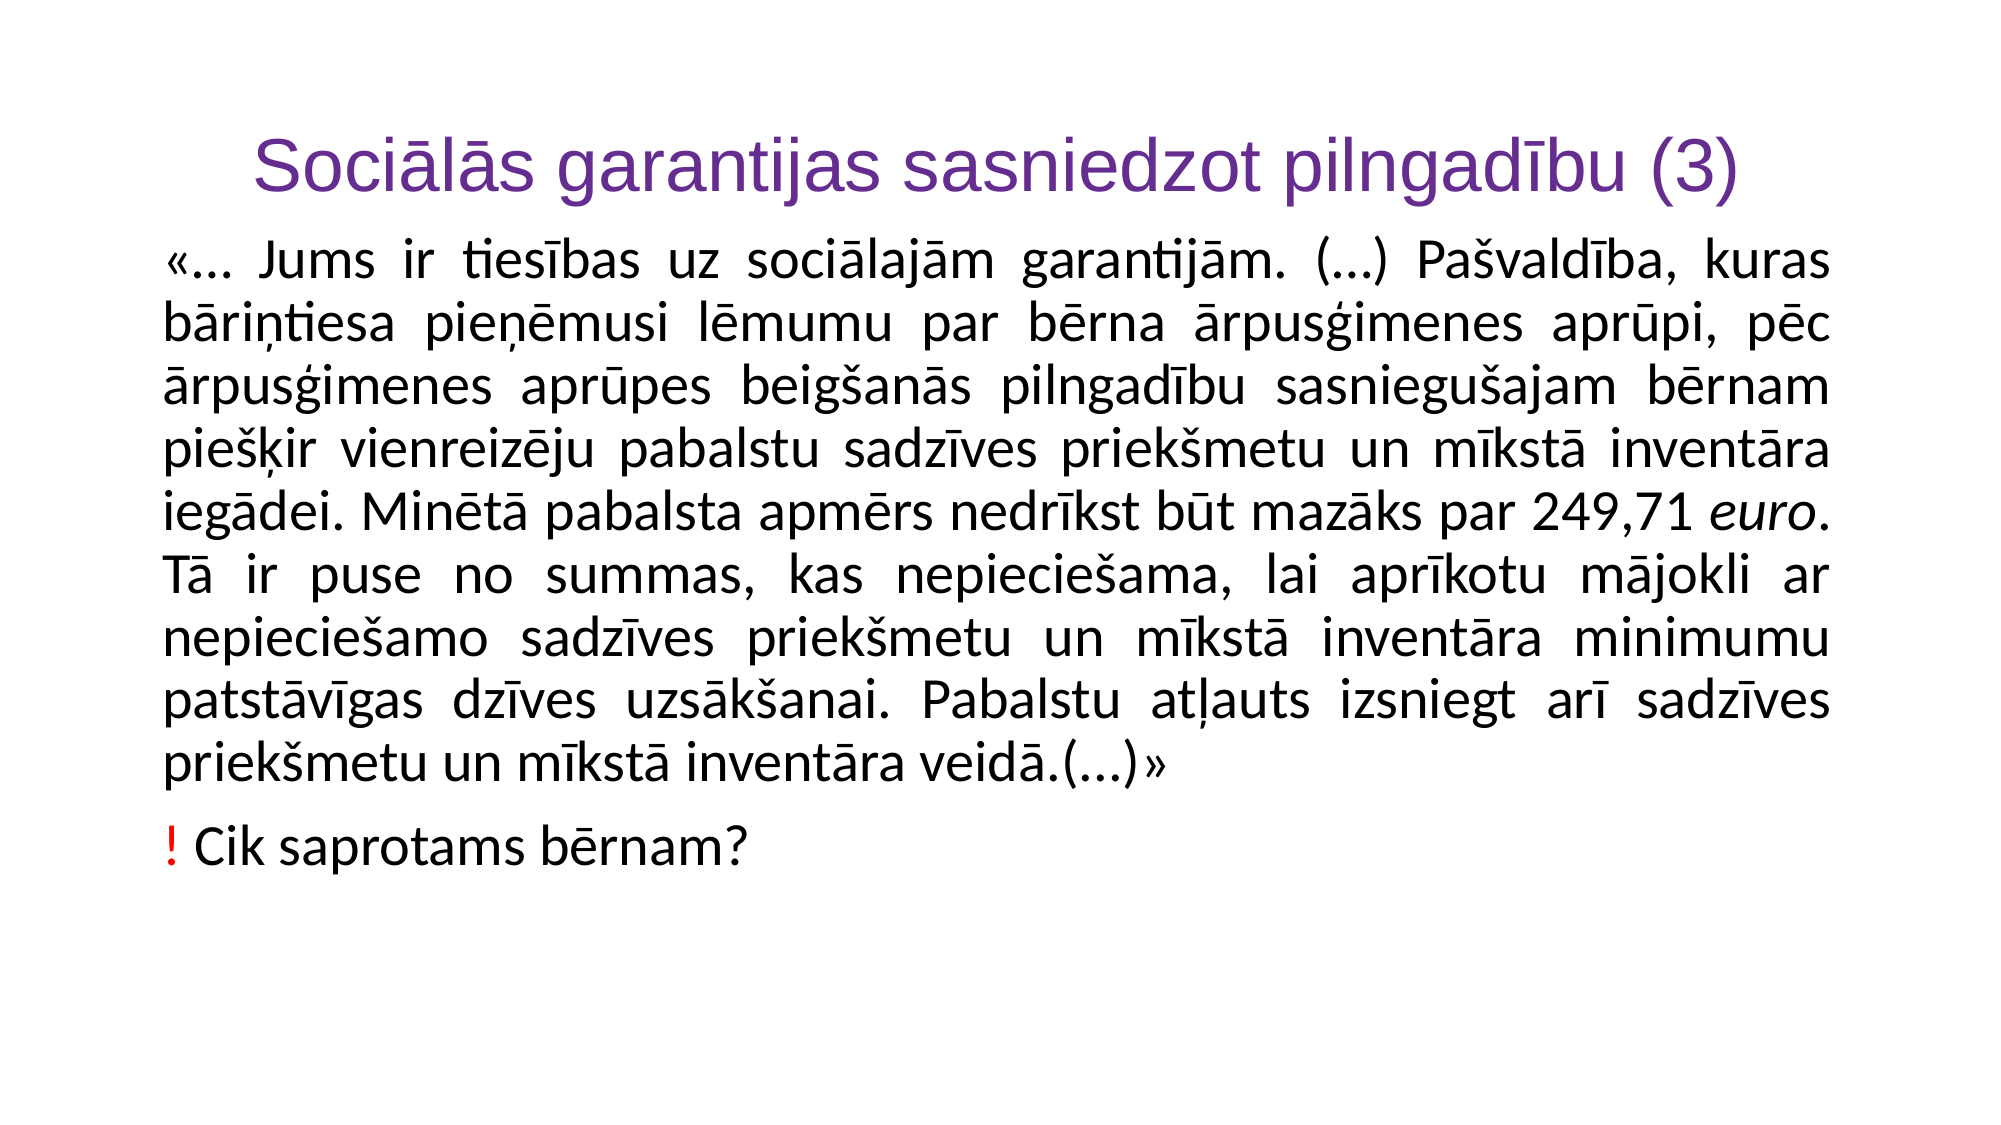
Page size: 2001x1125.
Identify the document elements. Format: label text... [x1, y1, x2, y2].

list Sociālās garantijas sasniedzot pilngadību (3) «… Jums ir tiesības uz sociālajām garantijām. (…) Pašvaldība, kuras bāriņtiesa pieņēmusi lēmumu par bērna ārpusģimenes aprūpi, pēc ārpusģimenes aprūpes beigšanās pilngadību sasniegušajam bērnam piešķir vienreizēju pabalstu sadzīves priekšmetu un mīkstā inventāra iegādei. Minētā pabalsta apmērs nedrīkst būt mazāks par 249,71 euro. Tā ir puse no summas, kas nepieciešama, lai aprīkotu mājokli ar nepieciešamo sadzīves priekšmetu un mīkstā inventāra minimumu patstāvīgas dzīves uzsākšanai. Pabalstu atļauts izsniegt arī sadzīves priekšmetu un mīkstā inventāra veidā.(...)» ! Cik saprotams bērnam? [147, 119, 1863, 1014]
